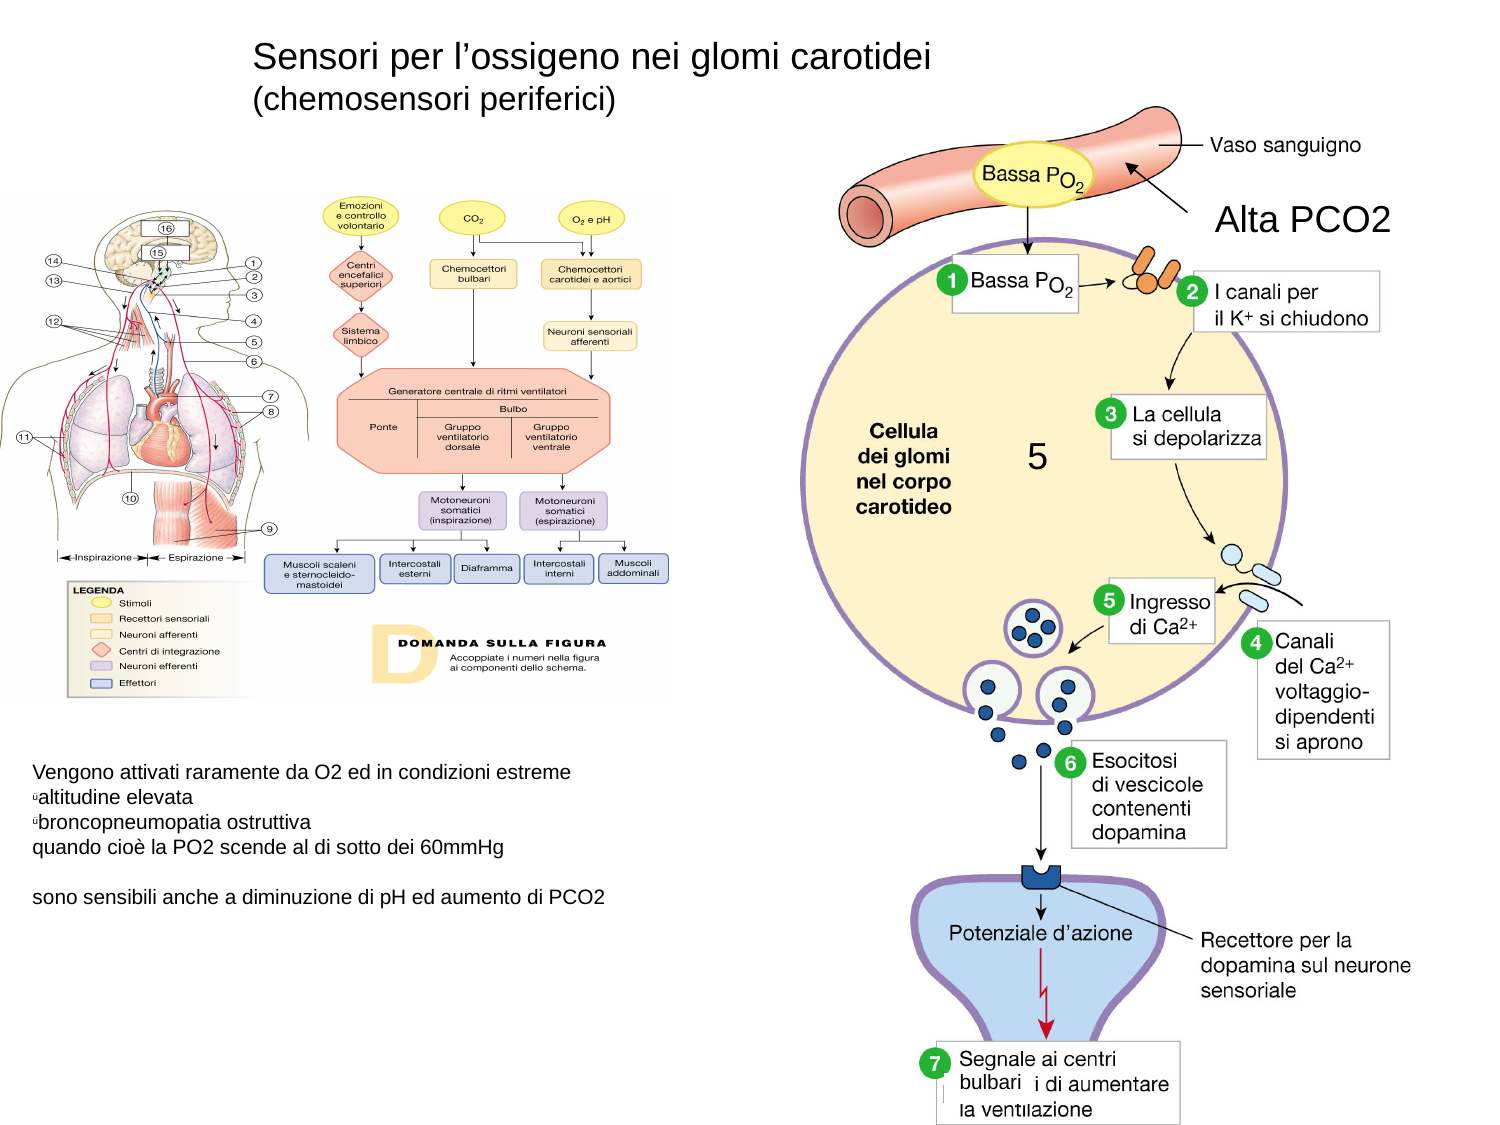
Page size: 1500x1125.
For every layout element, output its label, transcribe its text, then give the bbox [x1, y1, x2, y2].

picture [0, 196, 669, 703]
text_box bulbari [927, 1073, 1033, 1117]
text_box Sensori per l’ossigeno nei glomi carotidei (chemosensori periferici) [237, 24, 1200, 125]
text_box [944, 1092, 1073, 1125]
picture [800, 106, 1411, 1125]
text_box 5 [1012, 424, 1071, 485]
text_box Alta PCO2 [1200, 187, 1407, 248]
text_box Vengono attivati raramente da O2 ed in condizioni estreme altitudine elevata broncopneumopatia ostruttiva quando cioè la PO2 scende al di sotto dei 60mmHg sono sensibili anche a diminuzione di pH ed aumento di PCO2 [17, 751, 750, 967]
text_box bulbari [944, 1062, 1037, 1101]
